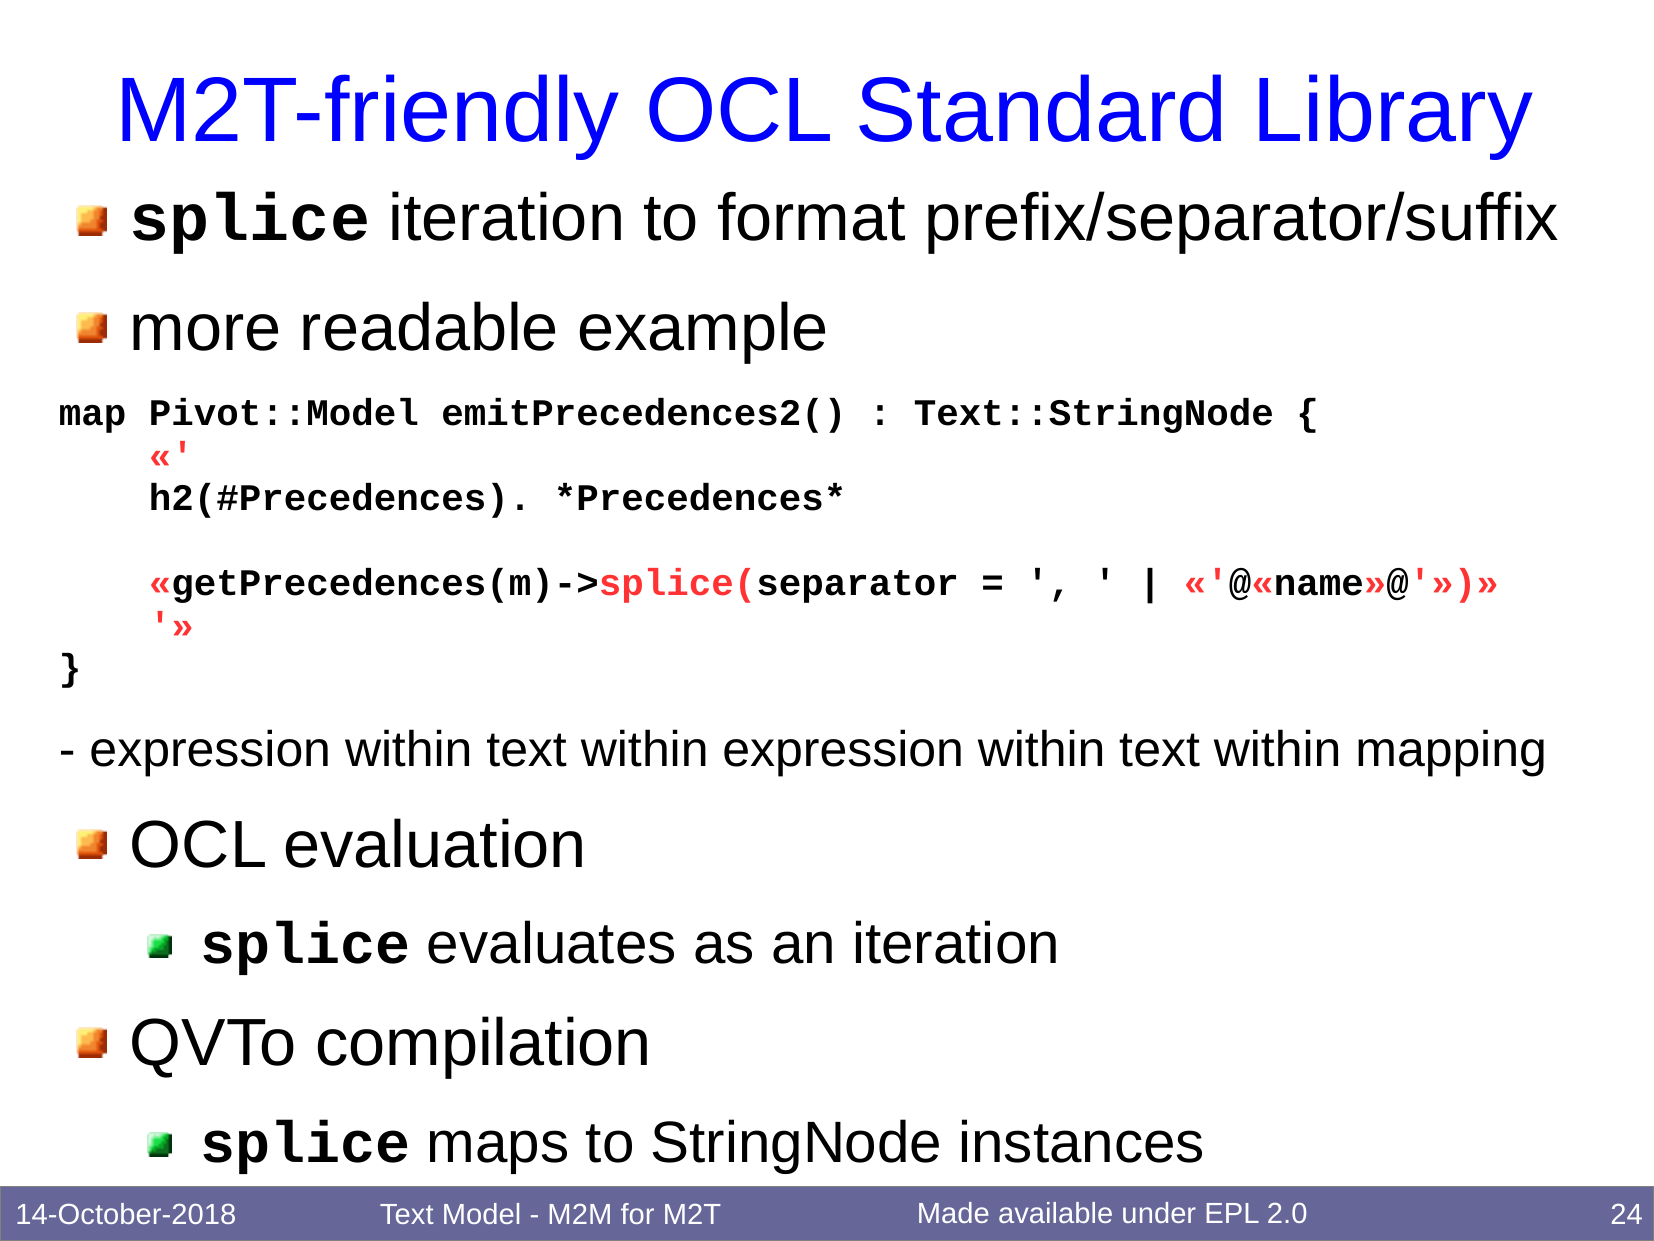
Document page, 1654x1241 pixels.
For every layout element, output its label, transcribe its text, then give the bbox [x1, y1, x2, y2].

list splice iteration to format prefix/separator/suffix more readable example map Pivot::Model emitPrecedences2() : Text::StringNode { «' h2(#Precedences). *Precedences* «getPrecedences(m)->splice(separator = ', ' | «'@«name»@'»)» '» } - expression within text within expression within text within mapping OCL evaluation splice evaluates as an iteration QVTo compilation splice maps to StringNode instances [59, 180, 1600, 1180]
title M2T-friendly OCL Standard Library [81, 34, 1570, 180]
